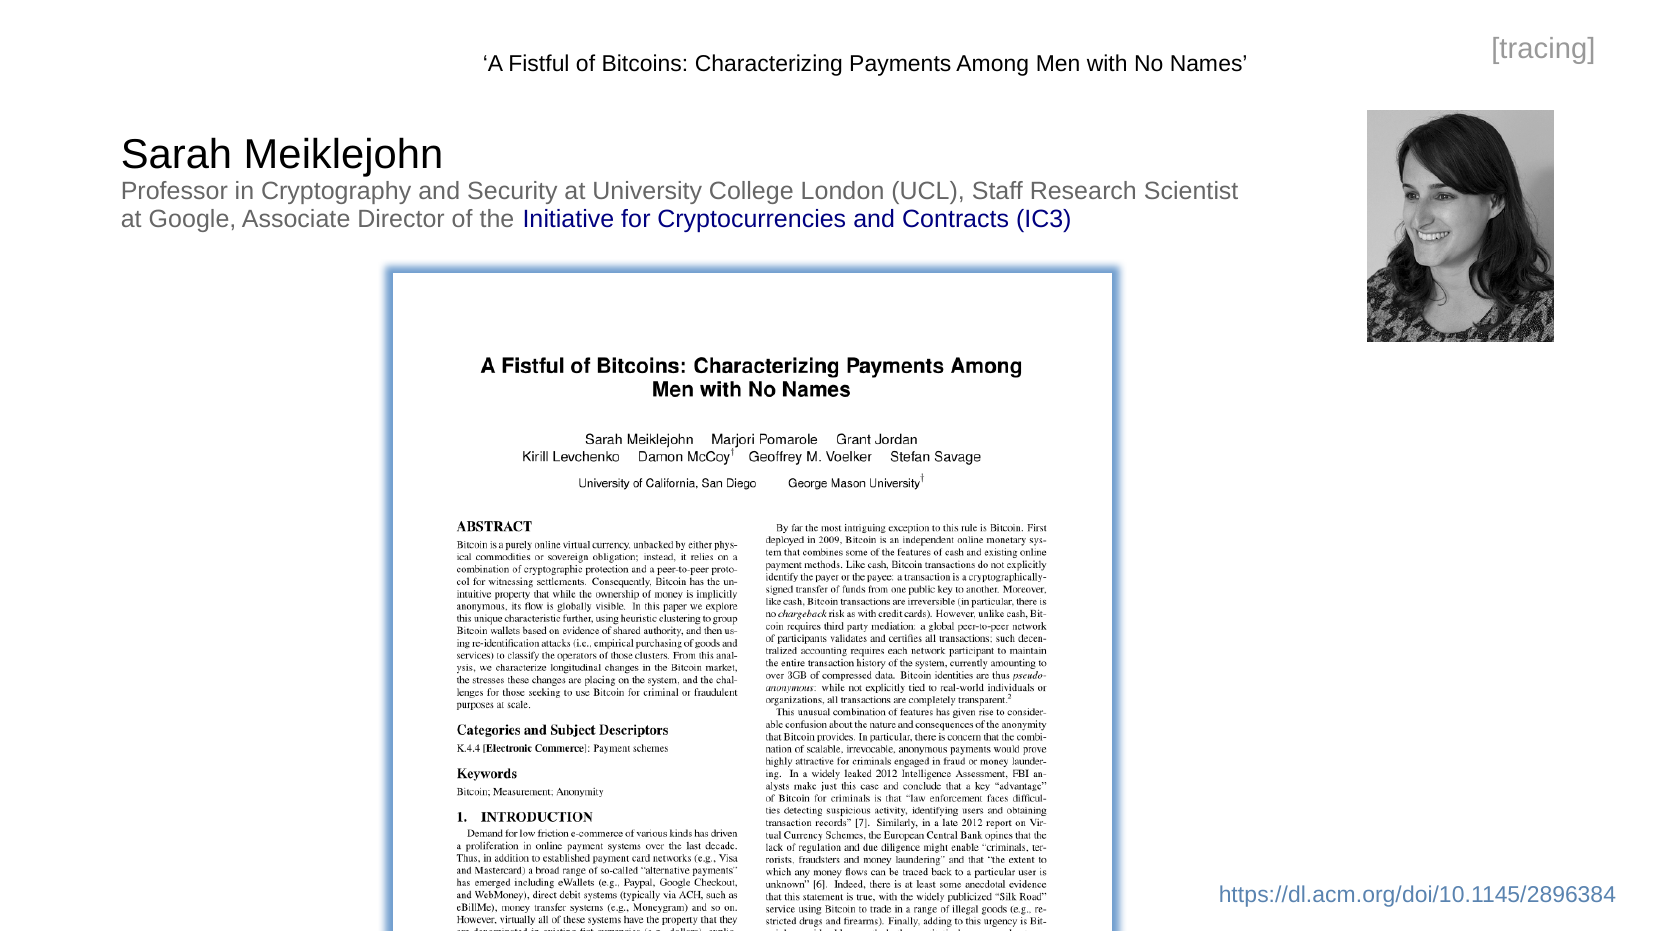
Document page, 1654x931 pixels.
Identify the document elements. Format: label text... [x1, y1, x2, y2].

text_box Sarah Meiklejohn Professor in Cryptography and Security at University College London (UCL), Staff Research Scientist at Google, Associate Director of the Initiative for Cryptocurrencies and Contracts (IC3) [106, 123, 1282, 268]
picture [393, 273, 1112, 931]
picture [1367, 110, 1554, 342]
text_box https://dl.acm.org/doi/10.1145/2896384 [1204, 874, 1642, 915]
text_box ‘A Fistful of Bitcoins: Characterizing Payments Among Men with No Names’ [468, 43, 1309, 100]
text_box [tracing] [1476, 25, 1623, 77]
